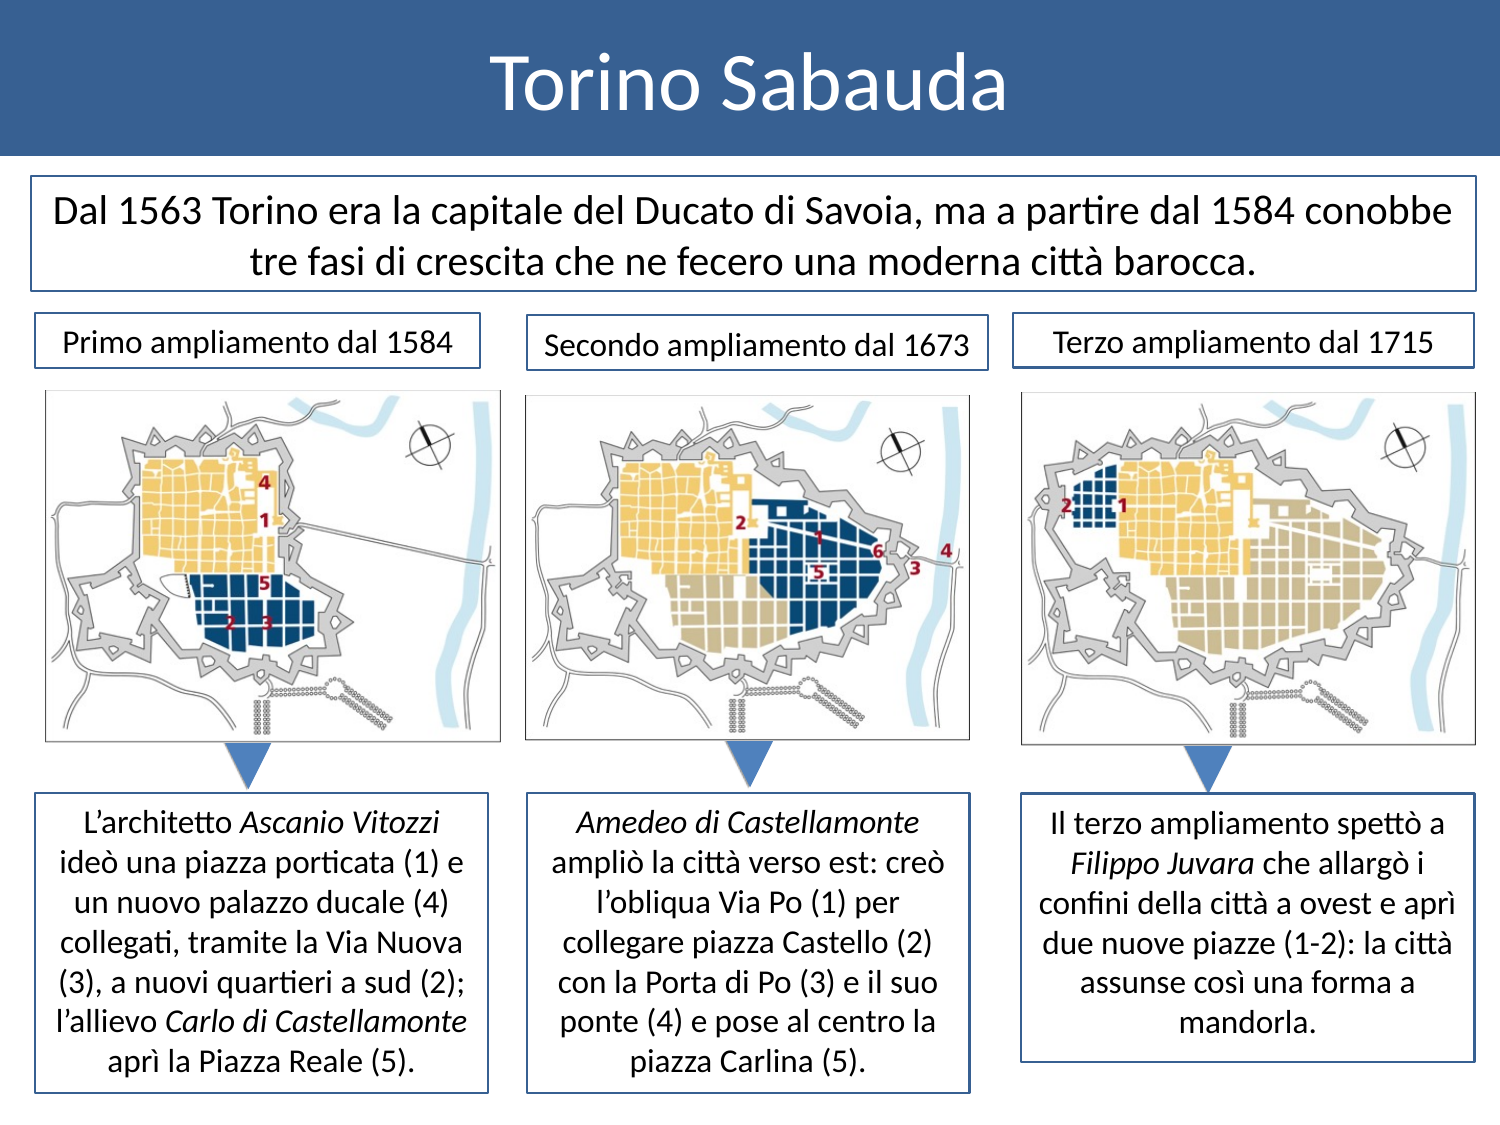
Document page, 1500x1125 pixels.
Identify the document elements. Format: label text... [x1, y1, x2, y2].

text_box Amedeo di Castellamonte ampliò la città verso est: creò l’obliqua Via Po (1) per collegare piazza Castello (2) con la Porta di Po (3) e il suo ponte (4) e pose al centro la piazza Carlina (5). [526, 792, 970, 1094]
text_box Il terzo ampliamento spettò a Filippo Juvara che allargò i confini della città a ovest e aprì due nuove piazze (1-2): la città assunse così una forma a mandorla. [1021, 793, 1475, 1062]
picture [1021, 392, 1476, 746]
text_box Secondo ampliamento dal 1673 [526, 315, 988, 370]
text_box Torino Sabauda [0, 0, 1500, 155]
text_box Dal 1563 Torino era la capitale del Ducato di Savoia, ma a partire dal 1584 conobbe tre fasi di crescita che ne fecero una moderna città barocca. [30, 175, 1477, 292]
text_box L’architetto Ascanio Vitozzi ideò una piazza porticata (1) e un nuovo palazzo ducale (4) collegati, tramite la Via Nuova (3), a nuovi quartieri a sud (2); l’allievo Carlo di Castellamonte aprì la Piazza Reale (5). [35, 792, 489, 1094]
picture [525, 395, 970, 741]
picture [45, 390, 501, 743]
text_box Terzo ampliamento dal 1715 [1013, 312, 1475, 368]
text_box Primo ampliamento dal 1584 [35, 312, 481, 368]
